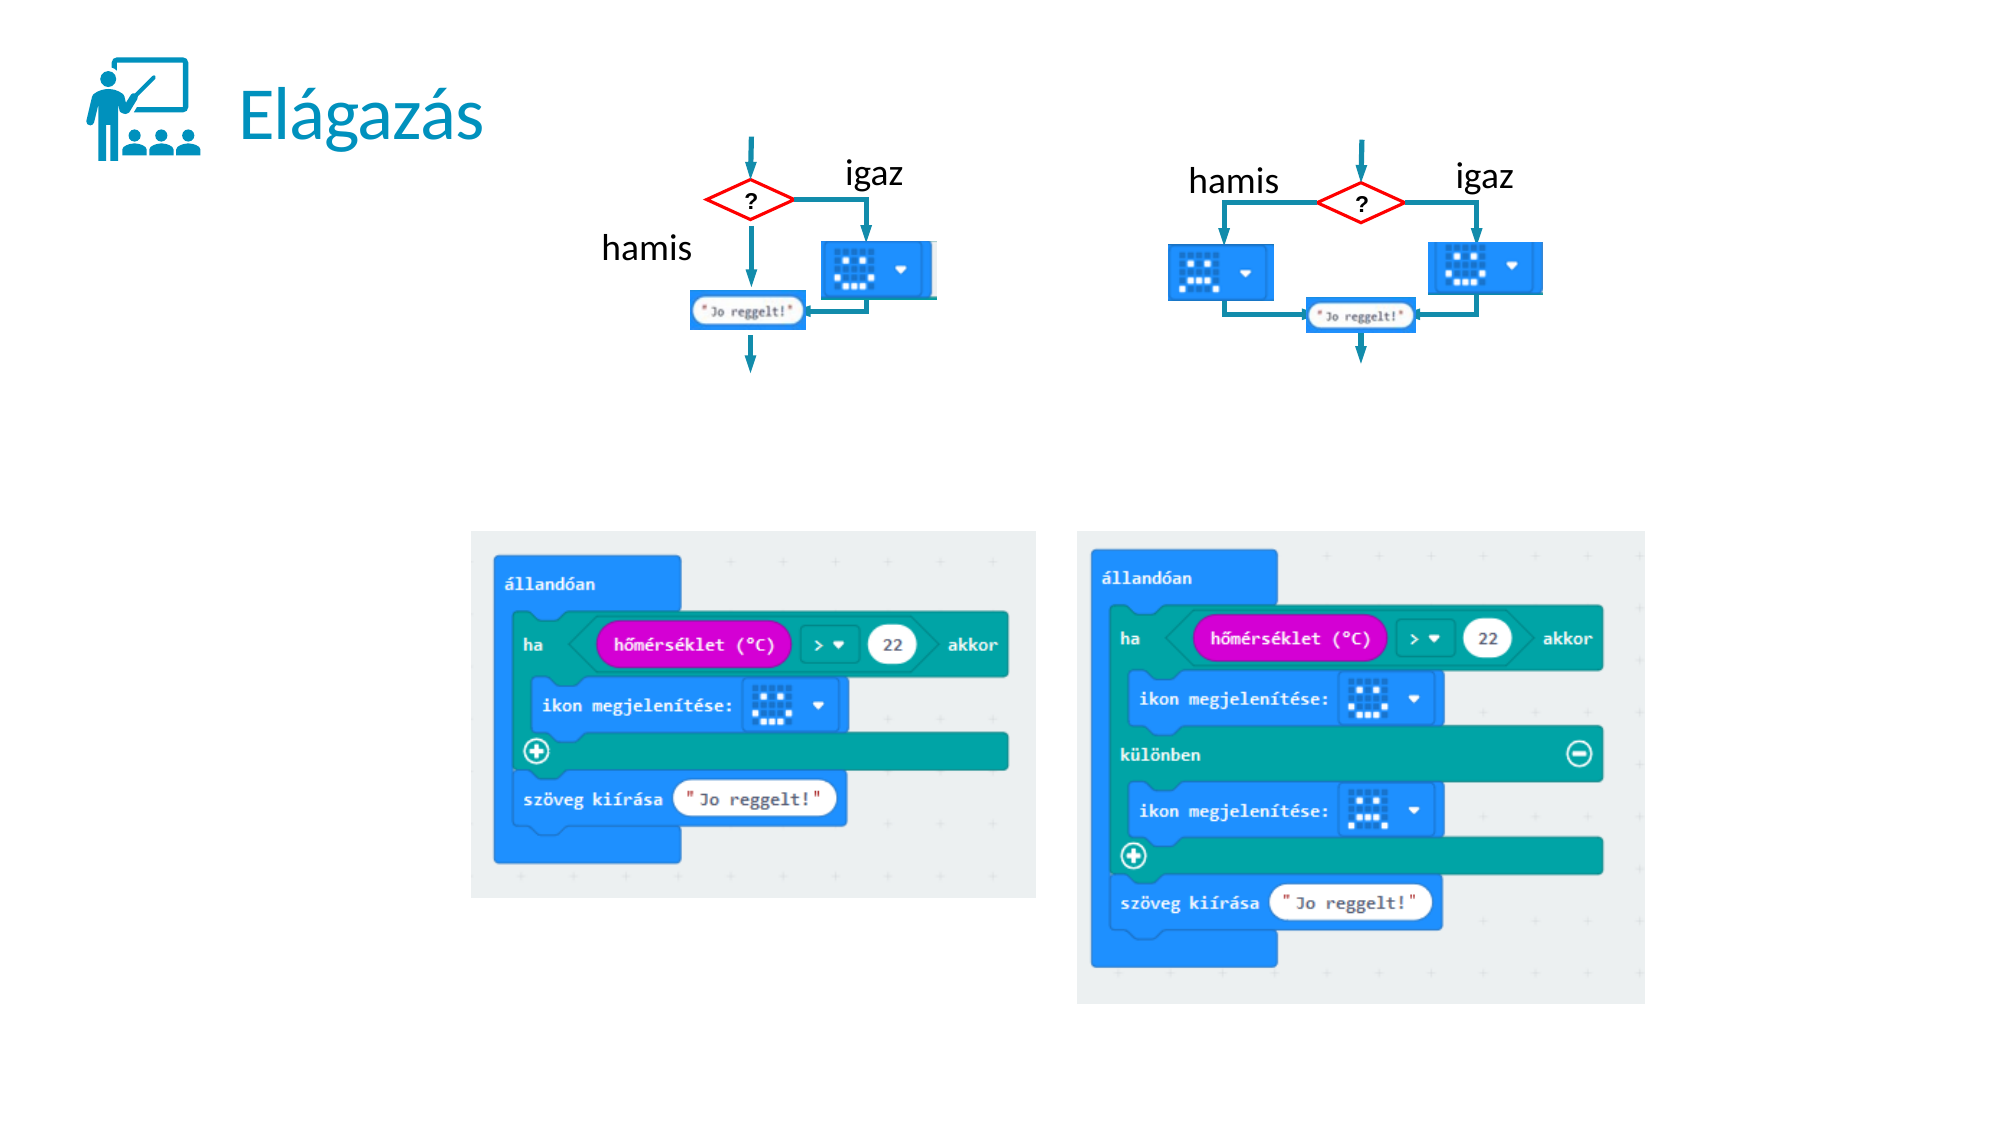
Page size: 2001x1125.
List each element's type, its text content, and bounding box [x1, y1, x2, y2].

text_box igaz [1440, 143, 1531, 205]
picture [821, 241, 937, 300]
text_box hamis [1227, 205, 1296, 210]
title Elágazás [238, 78, 1922, 174]
text_box hamis [586, 215, 709, 277]
picture [1168, 244, 1274, 302]
picture [690, 290, 806, 330]
text_box ? [718, 179, 785, 226]
picture [471, 531, 1036, 899]
text_box ? [1328, 182, 1396, 229]
picture [1306, 297, 1416, 333]
picture [1077, 531, 1645, 1004]
text_box igaz [830, 140, 920, 202]
picture [1428, 242, 1543, 295]
text_box hamis [1173, 148, 1296, 210]
